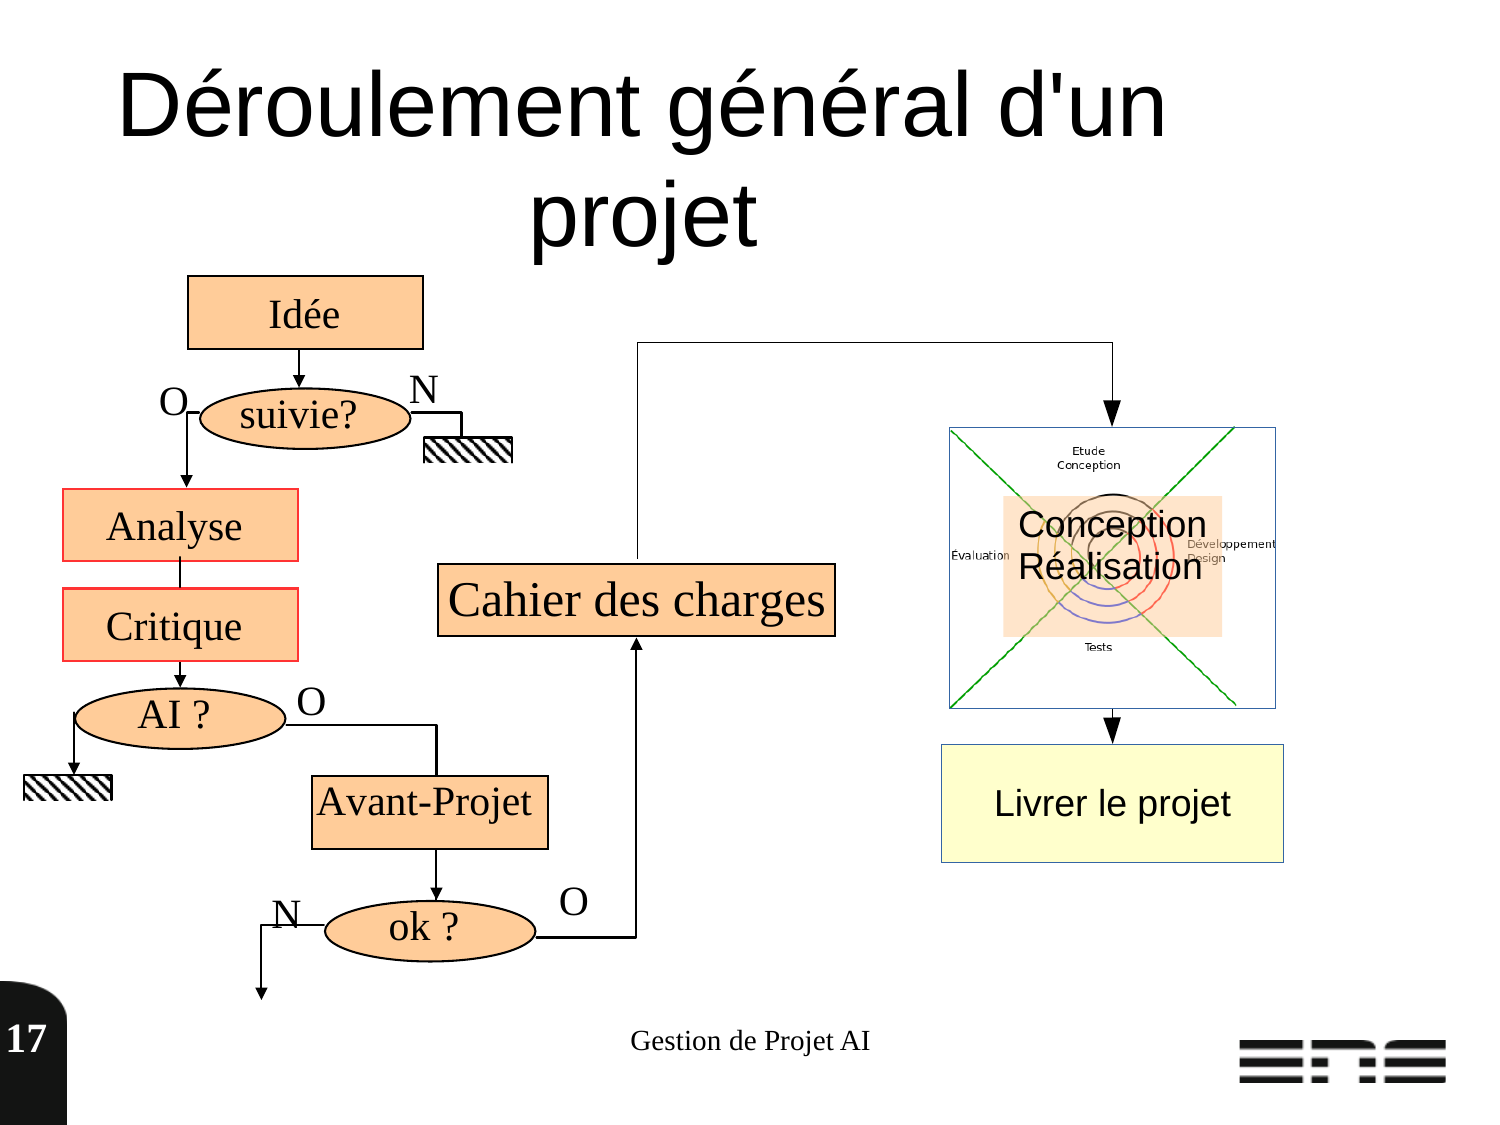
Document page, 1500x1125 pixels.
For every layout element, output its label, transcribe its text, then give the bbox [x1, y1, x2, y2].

text_box [24, 775, 111, 800]
text_box Avant-Projet [301, 766, 548, 832]
text_box O [543, 866, 604, 932]
text_box [247, 444, 363, 449]
text_box [312, 832, 548, 849]
text_box [62, 488, 298, 662]
text_box Idée [253, 279, 356, 344]
text_box Critique [90, 591, 258, 657]
text_box Conception Réalisation [1003, 496, 1223, 637]
text_box [324, 905, 373, 957]
text_box [205, 399, 224, 438]
text_box [75, 691, 281, 749]
picture [949, 426, 1276, 709]
text_box [373, 395, 411, 442]
text_box [187, 275, 424, 349]
text_box O [144, 366, 205, 432]
text_box O [281, 666, 342, 732]
text_box [375, 903, 536, 962]
text_box Livrer le projet [941, 744, 1284, 863]
text_box N [256, 879, 317, 944]
text_box suivie? [224, 379, 373, 444]
text_box AI ? [122, 679, 226, 744]
text_box Cahier des charges [433, 559, 842, 634]
title Déroulement général d'un projet [66, 37, 1342, 225]
text_box ok ? [373, 891, 475, 957]
text_box [424, 437, 512, 463]
text_box N [394, 354, 455, 419]
text_box Analyse [90, 491, 258, 557]
